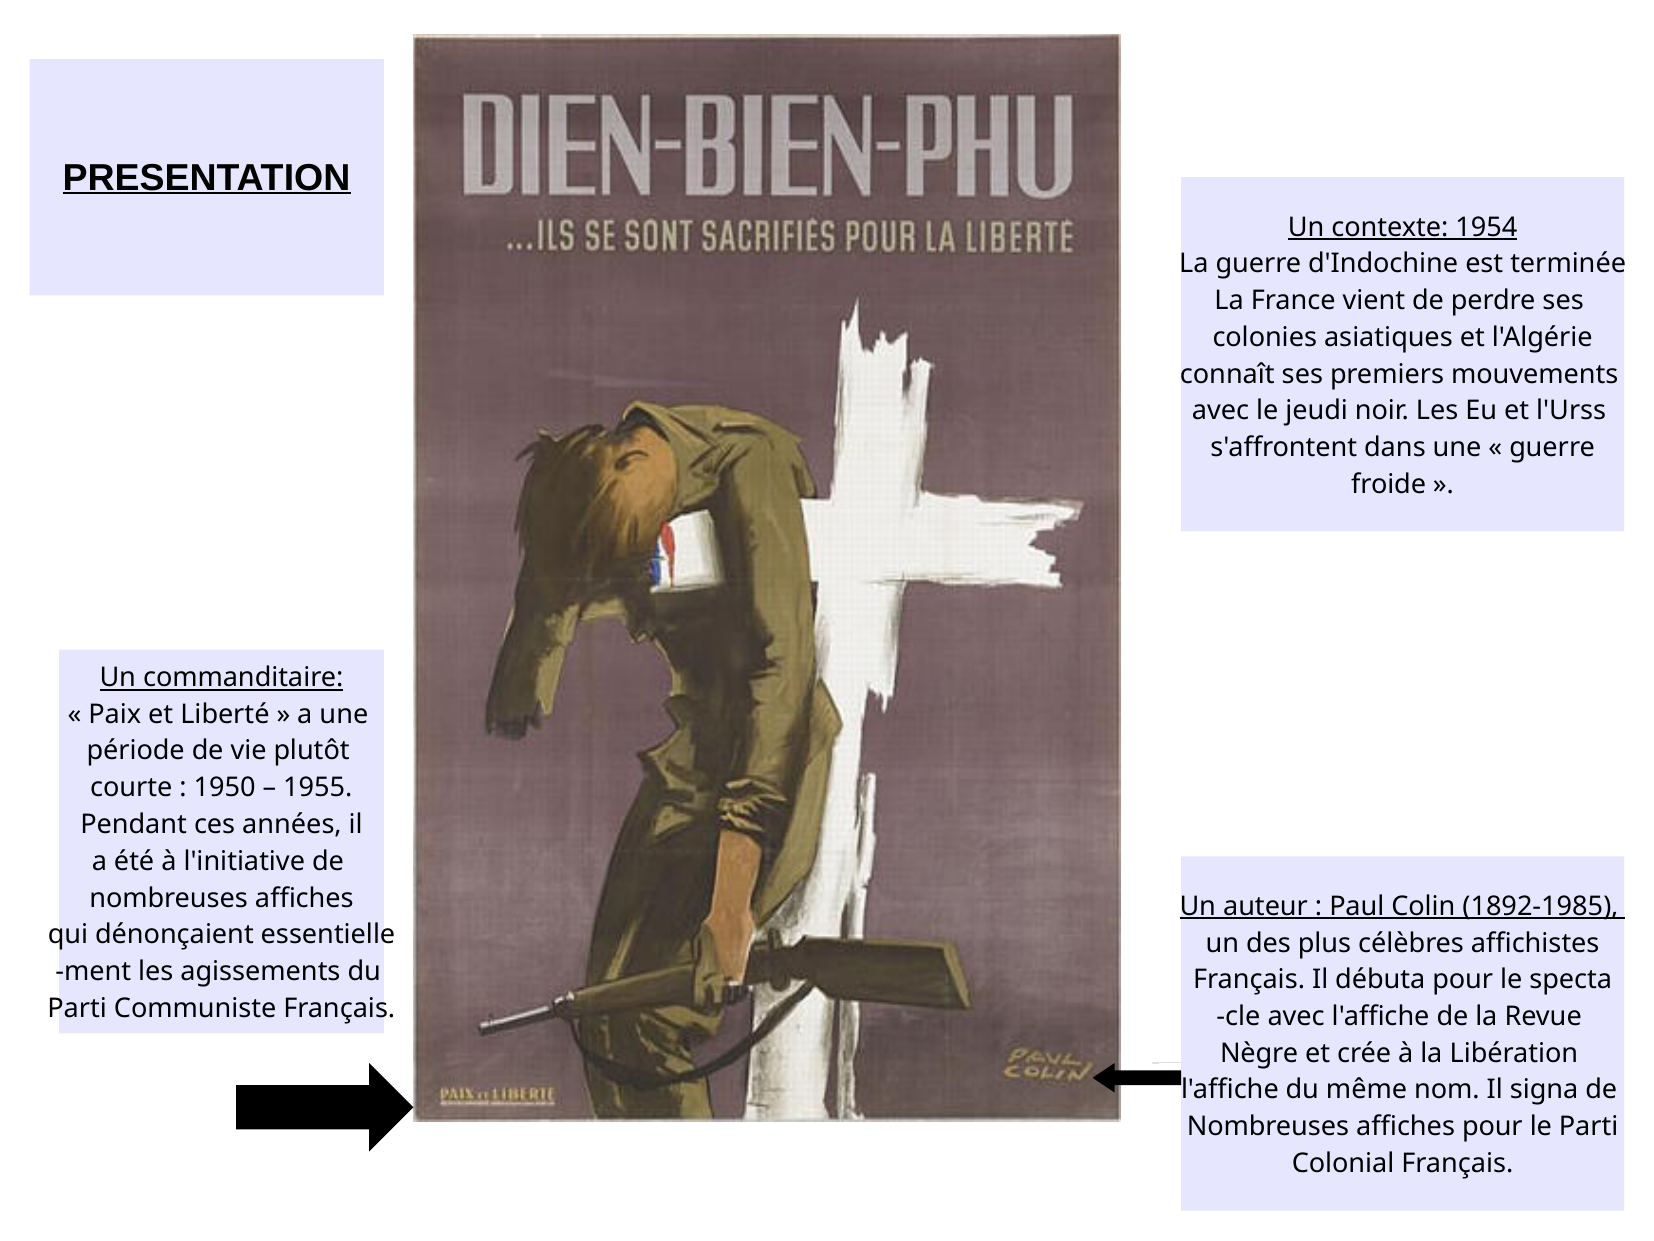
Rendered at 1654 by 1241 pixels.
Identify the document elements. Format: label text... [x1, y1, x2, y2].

picture [413, 34, 1121, 1123]
text_box [1092, 1062, 1182, 1093]
text_box Un contexte: 1954 La guerre d'Indochine est terminée La France vient de perdre ses colonies asiatiques et l'Algérie connaît ses premiers mouvements avec le jeudi noir. Les Eu et l'Urss s'affrontent dans une « guerre froide ». [1181, 177, 1625, 532]
text_box Un auteur : Paul Colin (1892-1985), un des plus célèbres affichistes Français. Il débuta pour le specta -cle avec l'affiche de la Revue Nègre et crée à la Libération l'affiche du même nom. Il signa de Nombreuses affiches pour le Parti Colonial Français. [1181, 919, 1625, 1211]
text_box PRESENTATION [29, 59, 384, 296]
text_box [236, 1062, 414, 1152]
text_box Un commanditaire: « Paix et Liberté » a une période de vie plutôt courte : 1950 – 1955. Pendant ces années, il a été à l'initiative de nombreuses affiches qui dénonçaient essentielle -ment les agissements du Parti Communiste Français. [59, 649, 384, 1034]
text_box Un auteur : Paul Colin (1892-1985), un des plus célèbres affichistes Français. Il débuta pour le specta -cle avec l'affiche de la Revue Nègre et crée à la Libération l'affiche du même nom. Il signa de Nombreuses affiches pour le Parti Colonial Français. [1181, 856, 1625, 917]
